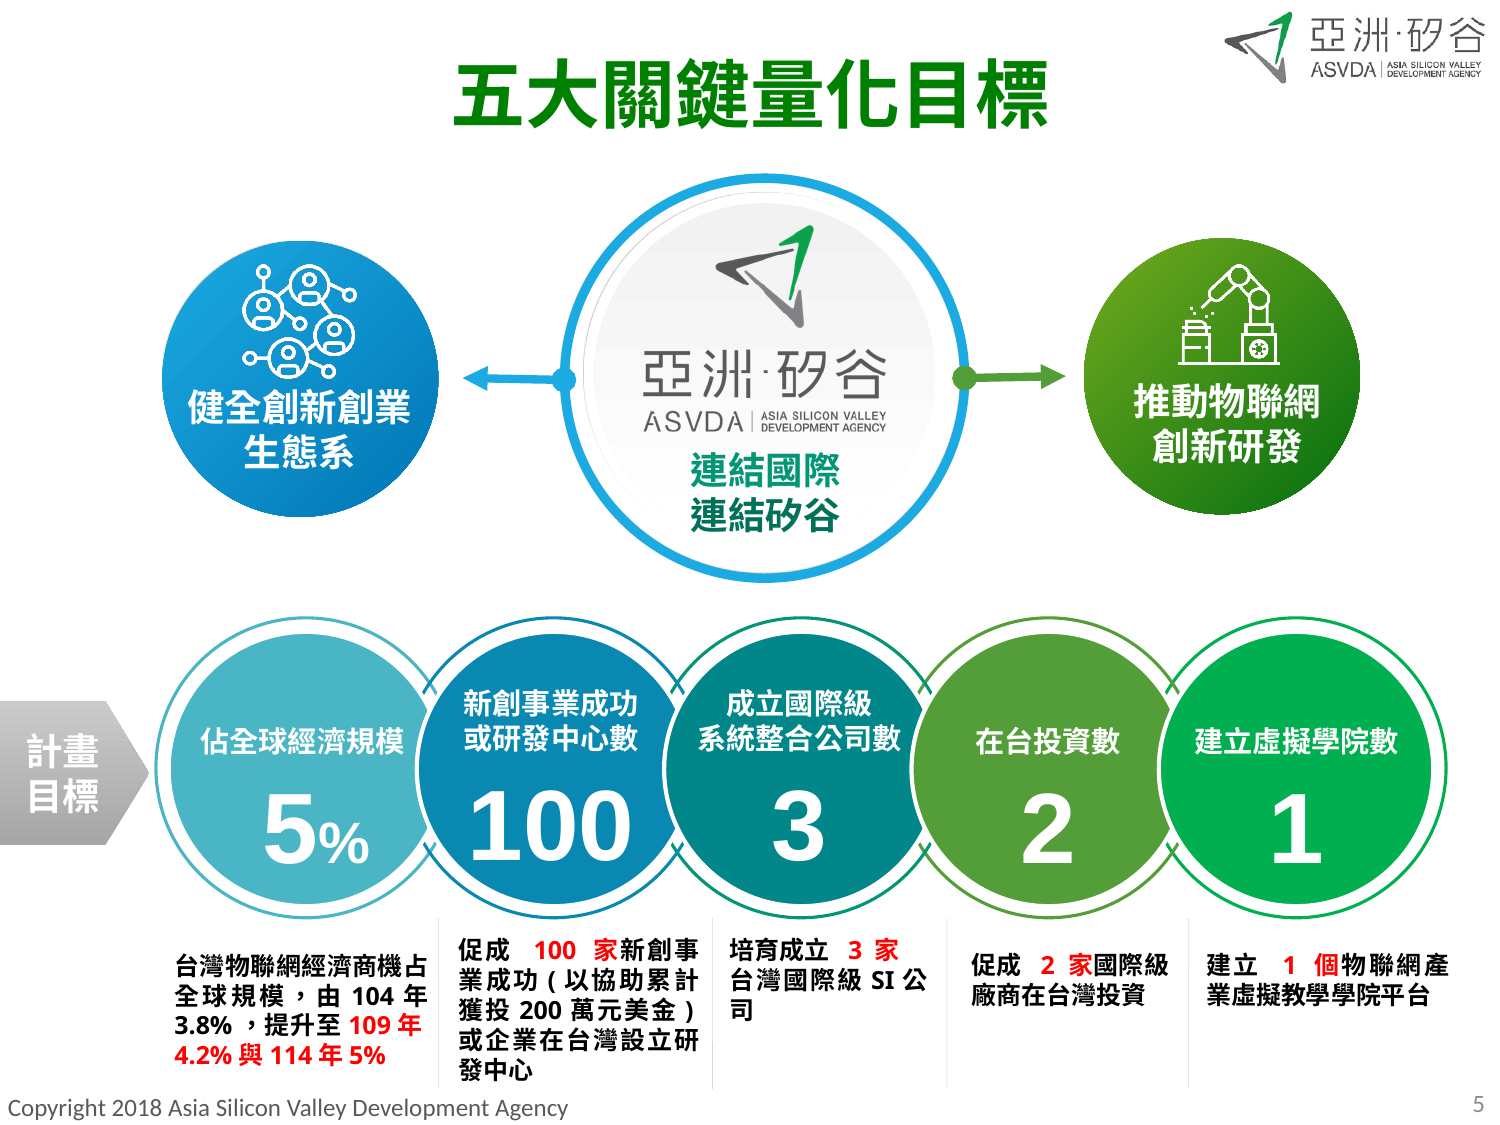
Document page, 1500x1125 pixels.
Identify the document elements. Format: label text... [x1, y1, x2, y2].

picture [1178, 264, 1280, 365]
text_box 在台投資數 2 [911, 678, 1159, 891]
text_box 佔全球經濟規模 5% [165, 678, 440, 891]
text_box [203, 631, 409, 678]
text_box [1233, 891, 1359, 907]
text_box 推動物聯網創新研發 [1105, 370, 1350, 476]
picture [242, 264, 357, 379]
text_box [1193, 631, 1399, 678]
text_box [243, 891, 369, 907]
text_box 健全創新創業生態系 [162, 376, 437, 482]
text_box 培育成立 3 家 台灣國際級SI公司 [714, 926, 943, 1032]
slide_number <編號> [1438, 1079, 1500, 1125]
text_box [985, 891, 1112, 907]
text_box [583, 239, 946, 528]
text_box [162, 241, 439, 398]
text_box 成立國際級 系統整合公司數 3 [662, 678, 911, 889]
text_box 建立 1 個物聯網產業虛擬教學學院平台 [1191, 941, 1465, 1017]
text_box [0, 826, 117, 846]
text_box 建立虛擬學院數 1 [1159, 678, 1434, 891]
text_box [487, 889, 621, 907]
text_box 連結國際 連結矽谷 [670, 439, 861, 590]
text_box [734, 889, 868, 907]
picture [643, 225, 886, 432]
text_box 五大關鍵量化目標 [0, 1, 1500, 167]
text_box 計畫 目標 [0, 720, 147, 826]
text_box 新創事業成功 或研發中心數 100 [440, 678, 662, 889]
text_box 台灣物聯網經濟商機占全球規模，由104年 3.8%，提升至109年4.2%與114年5% [159, 942, 438, 1078]
text_box [0, 701, 117, 720]
text_box [1126, 476, 1318, 515]
text_box [451, 631, 657, 678]
text_box 促成 2 家國際級廠商在台灣投資 [956, 941, 1184, 1017]
text_box [208, 482, 392, 517]
text_box 促成 100 家新創事業成功(以協助累計獲投200萬元美金)或企業在台灣設立研發中心 [443, 927, 715, 1092]
text_box [698, 631, 904, 678]
text_box [660, 192, 869, 225]
text_box [946, 631, 1152, 678]
text_box [1084, 238, 1360, 450]
